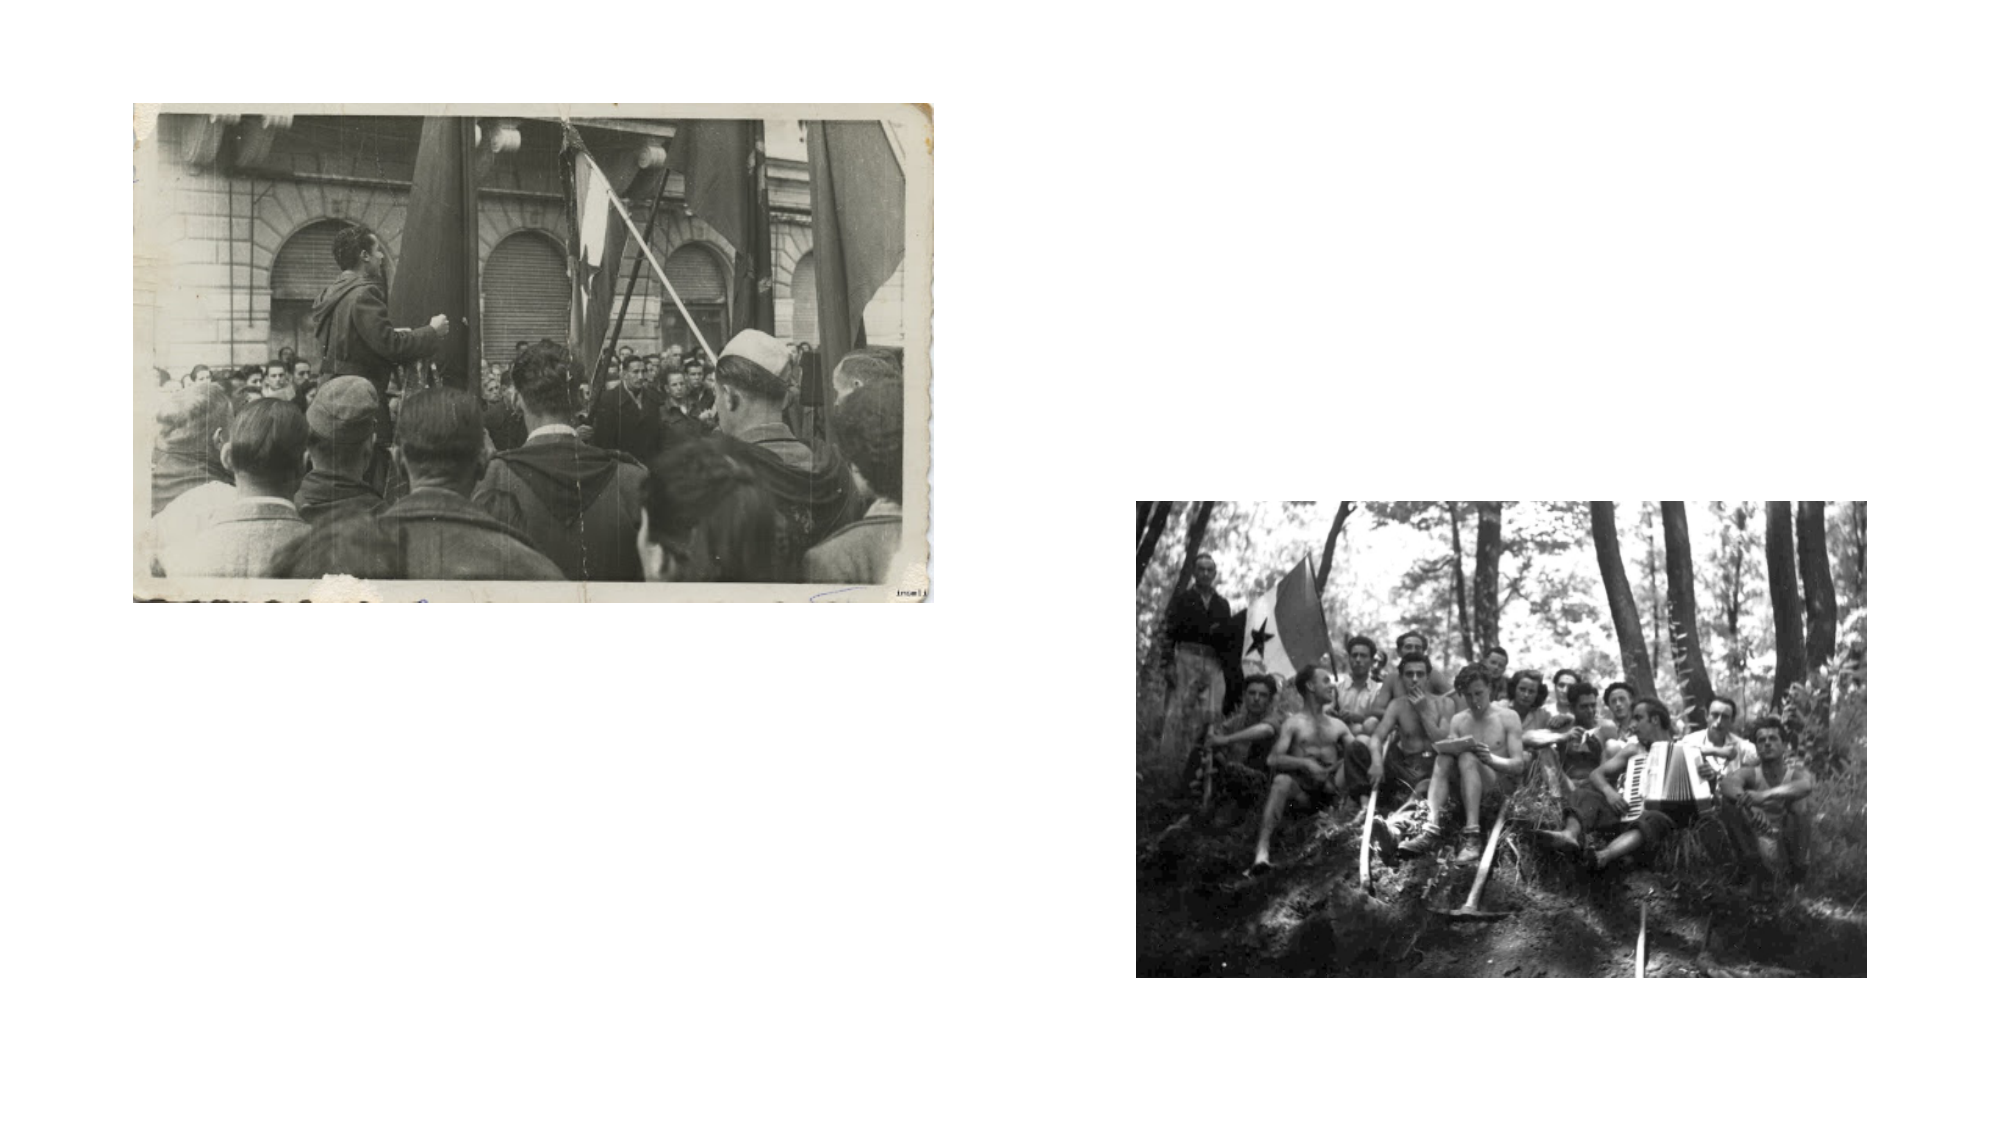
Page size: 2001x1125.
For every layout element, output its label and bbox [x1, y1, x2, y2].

picture [133, 103, 934, 603]
picture [1136, 501, 1867, 978]
